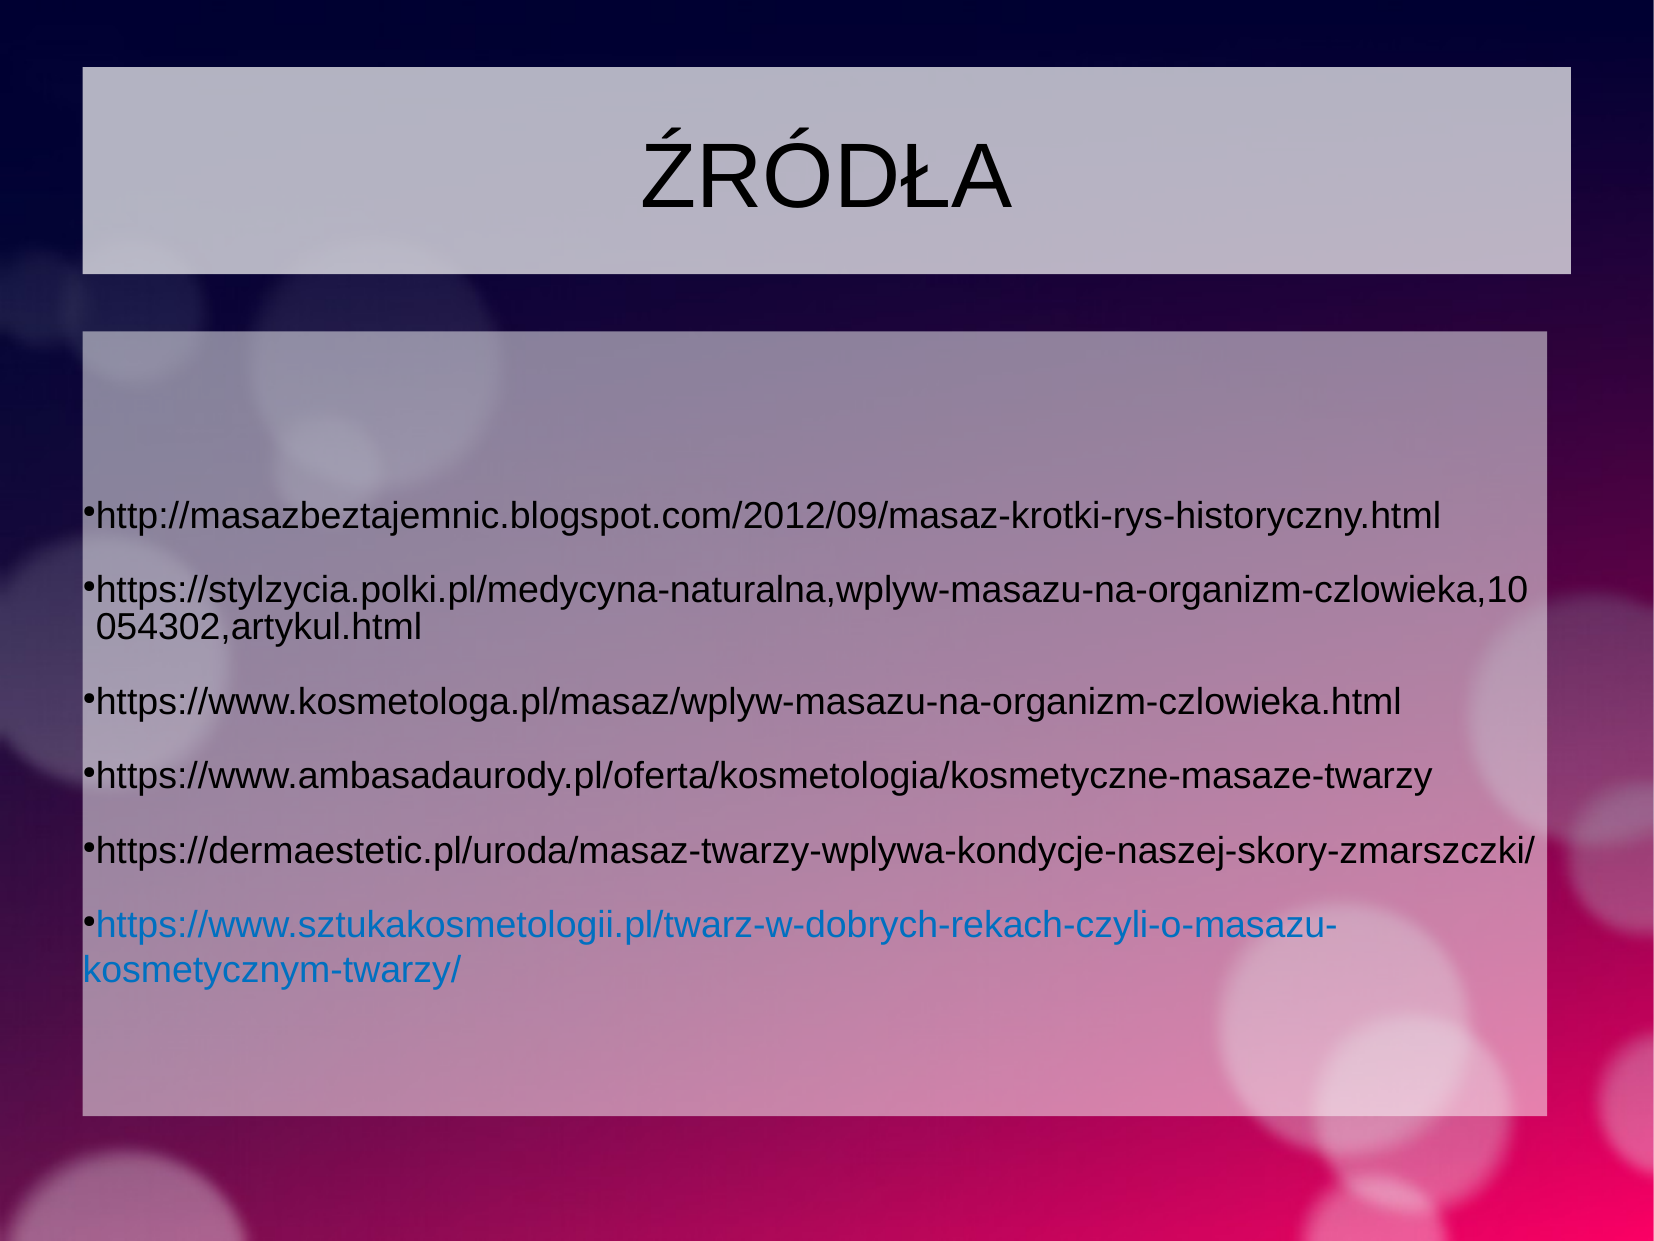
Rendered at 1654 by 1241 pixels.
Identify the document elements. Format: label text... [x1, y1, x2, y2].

list http://masazbeztajemnic.blogspot.com/2012/09/masaz-krotki-rys-historyczny.html https://stylzycia.polki.pl/medycyna-naturalna,wplyw-masazu-na-organizm-czlowieka,10054302,artykul.html https://www.kosmetologa.pl/masaz/wplyw-masazu-na-organizm-czlowieka.html https://www.ambasadaurody.pl/oferta/kosmetologia/kosmetyczne-masaze-twarzy https://dermaestetic.pl/uroda/masaz-twarzy-wplywa-kondycje-naszej-skory-zmarszczki/ https://www.sztukakosmetologii.pl/twarz-w-dobrych-rekach-czyli-o-masazu-kosmetycznym-twarzy/ [82, 331, 1548, 1117]
title ŹRÓDŁA [82, 67, 1571, 275]
